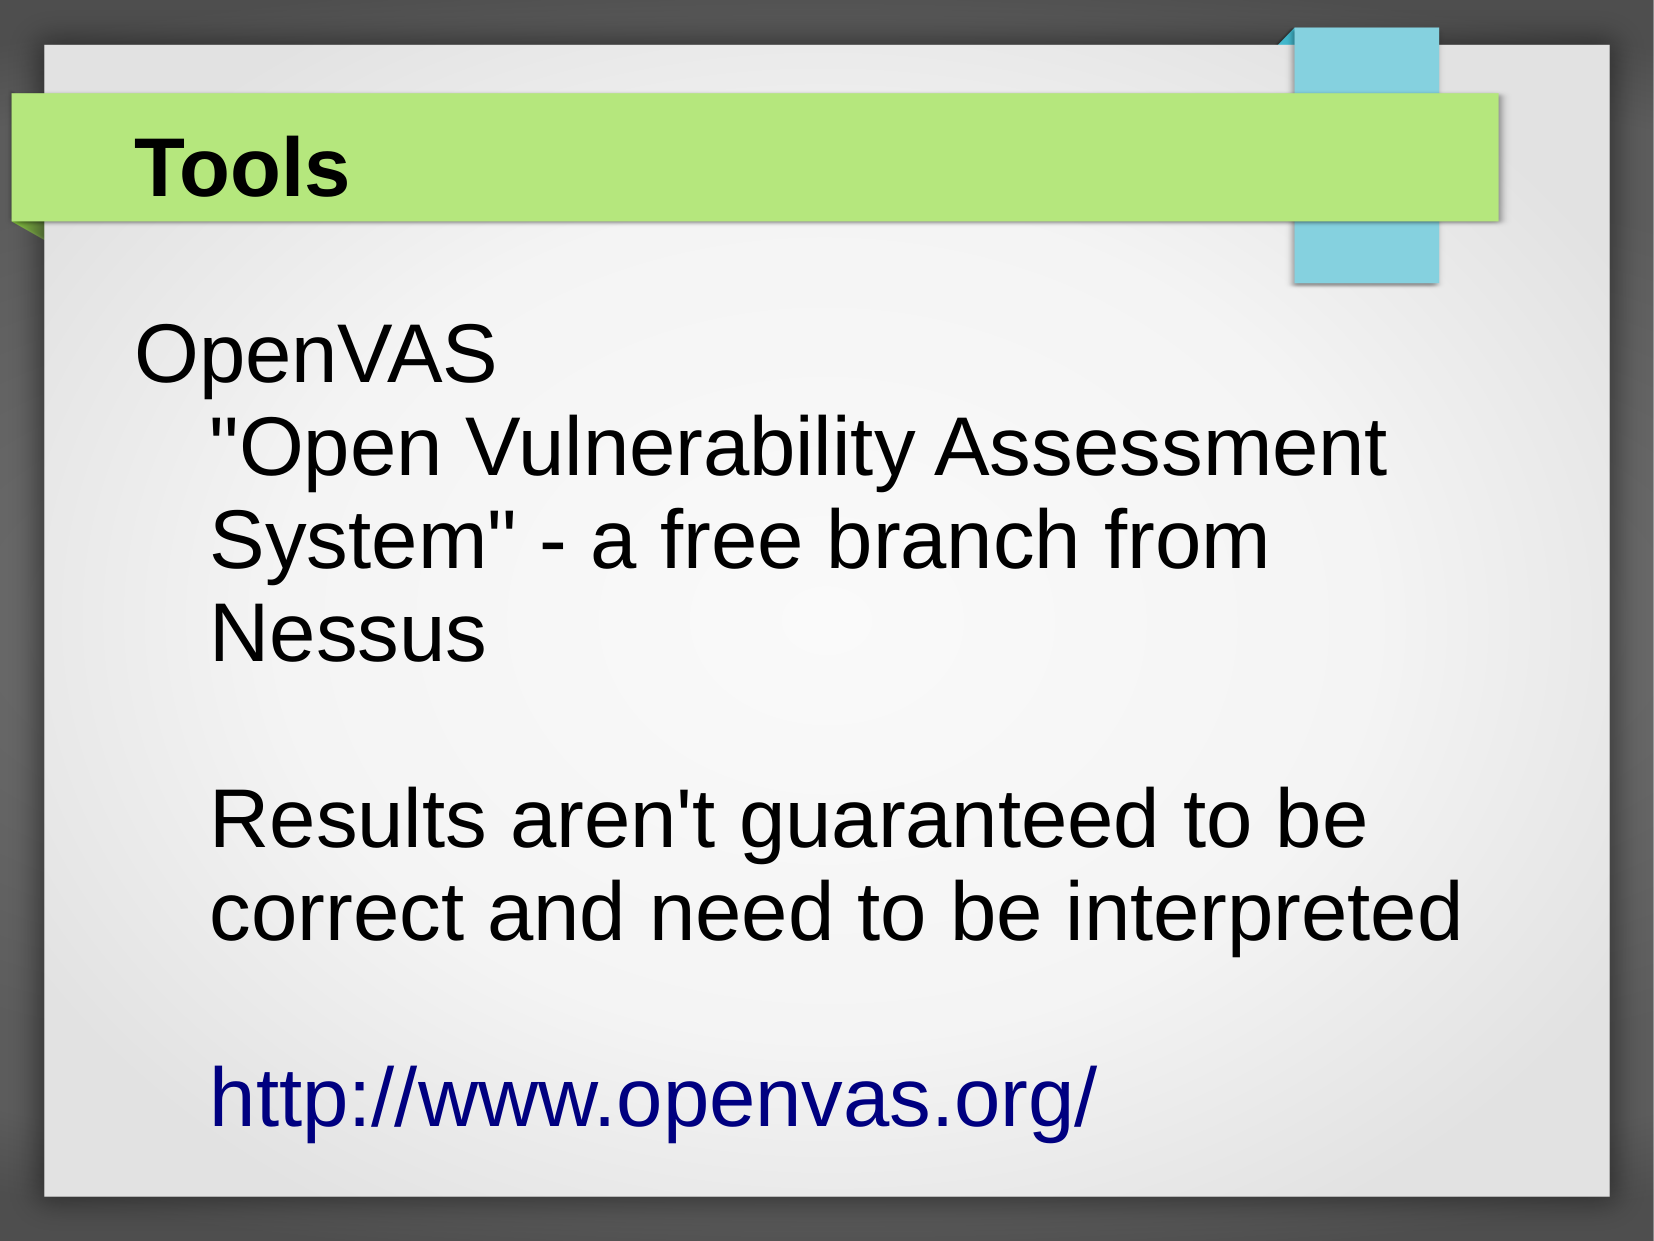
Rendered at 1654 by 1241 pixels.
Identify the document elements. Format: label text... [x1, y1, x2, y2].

text_box Tools OpenVAS "Open Vulnerability Assessment System" - a free branch from Nessus Results aren't guaranteed to be correct and need to be interpreted http://www.openvas.org/ [120, 114, 1480, 1153]
picture [0, 0, 1654, 1241]
